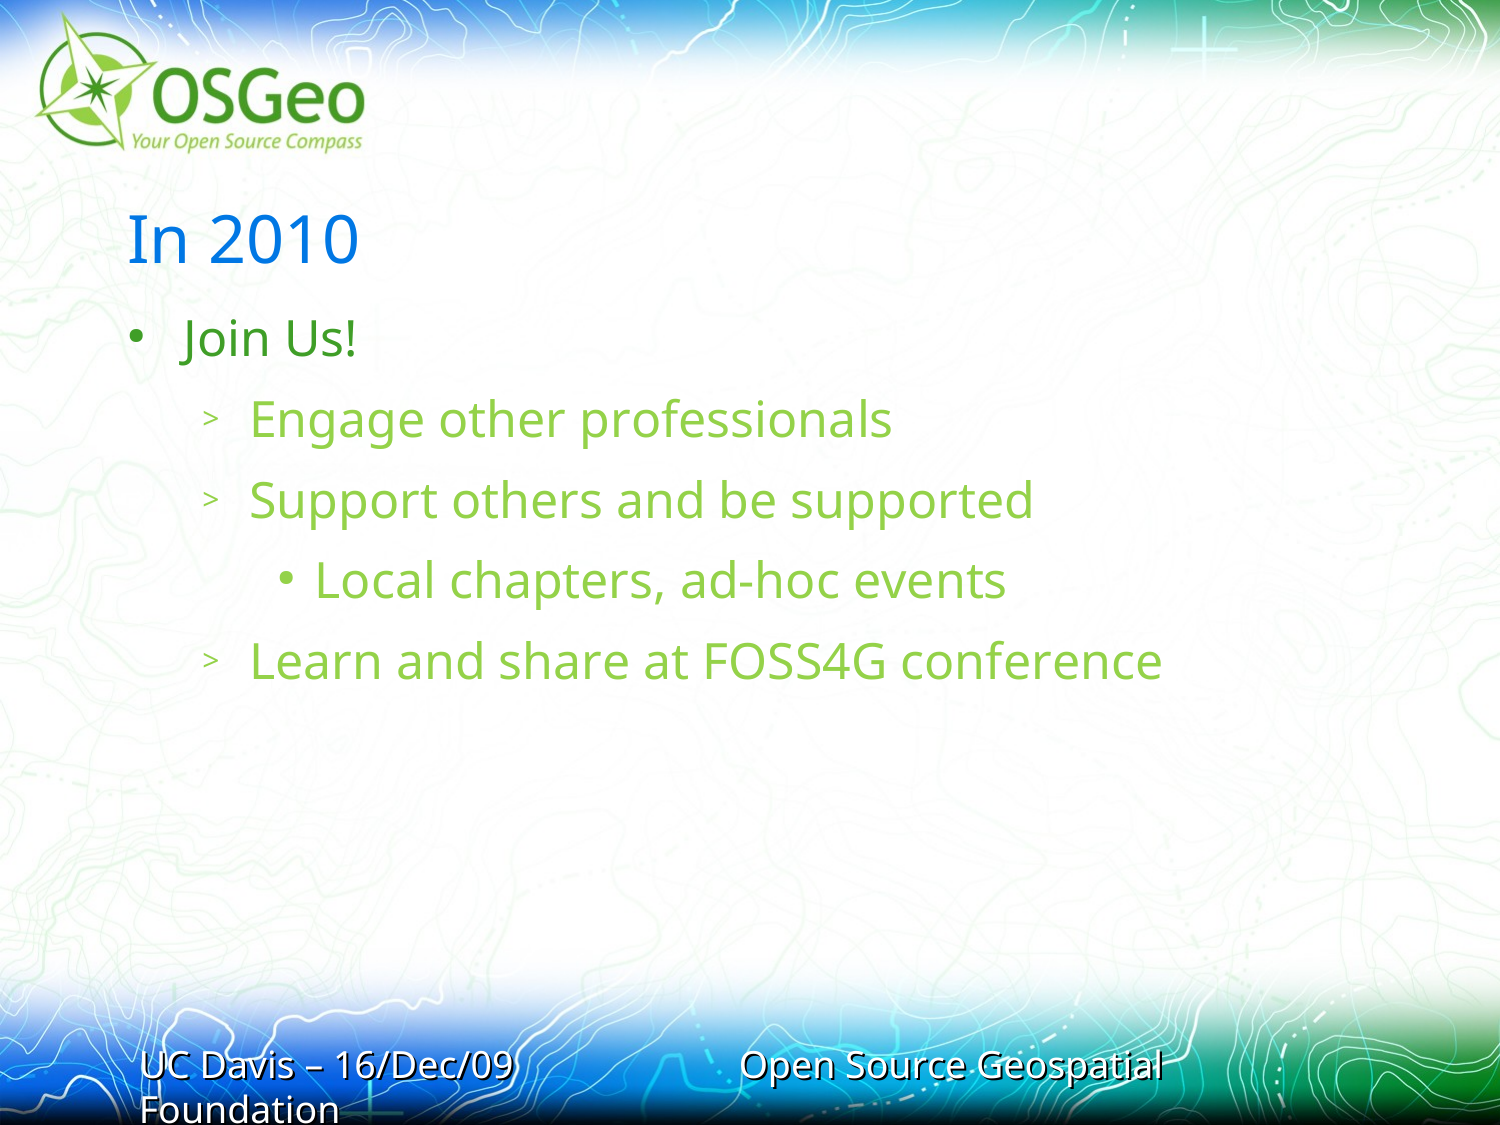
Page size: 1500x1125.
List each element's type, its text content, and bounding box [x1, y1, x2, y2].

picture [165, 1107, 175, 1121]
picture [0, 0, 1500, 1125]
list Join Us! Engage other professionals Support others and be supported Local chapters, ad-hoc events Learn and share at FOSS4G conference [112, 295, 1388, 1038]
picture [234, 1107, 244, 1121]
picture [212, 1107, 223, 1125]
picture [325, 1107, 336, 1125]
picture [301, 1107, 311, 1121]
title In 2010 [112, 187, 1388, 288]
picture [257, 1115, 265, 1121]
